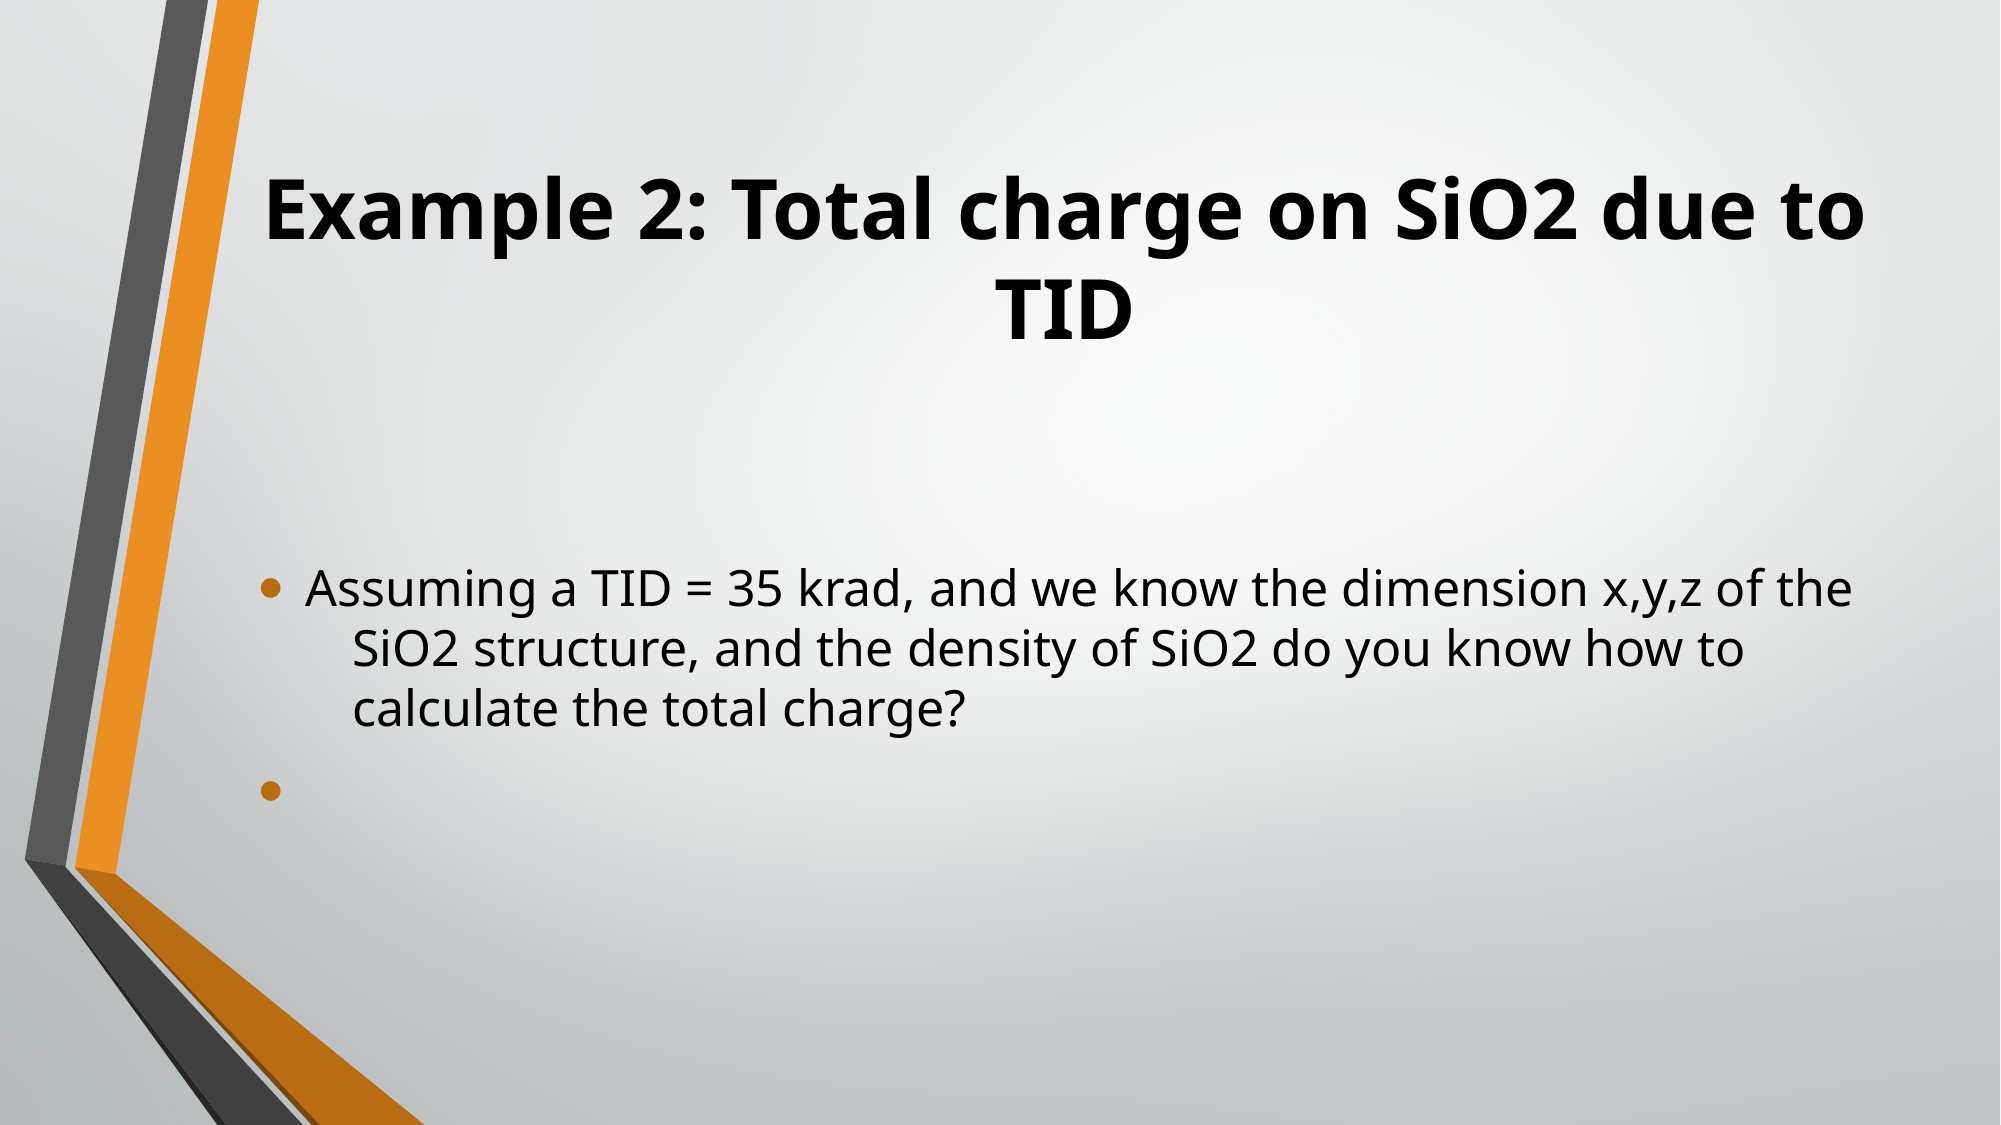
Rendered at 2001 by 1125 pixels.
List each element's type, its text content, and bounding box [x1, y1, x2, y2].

title Example 2: Total charge on SiO2 due to TID [243, 112, 1887, 400]
list Assuming a TID = 35 krad, and we know the dimension x,y,z of the SiO2 structure, and the density of SiO2 do you know how to calculate the total charge? [243, 437, 1887, 950]
